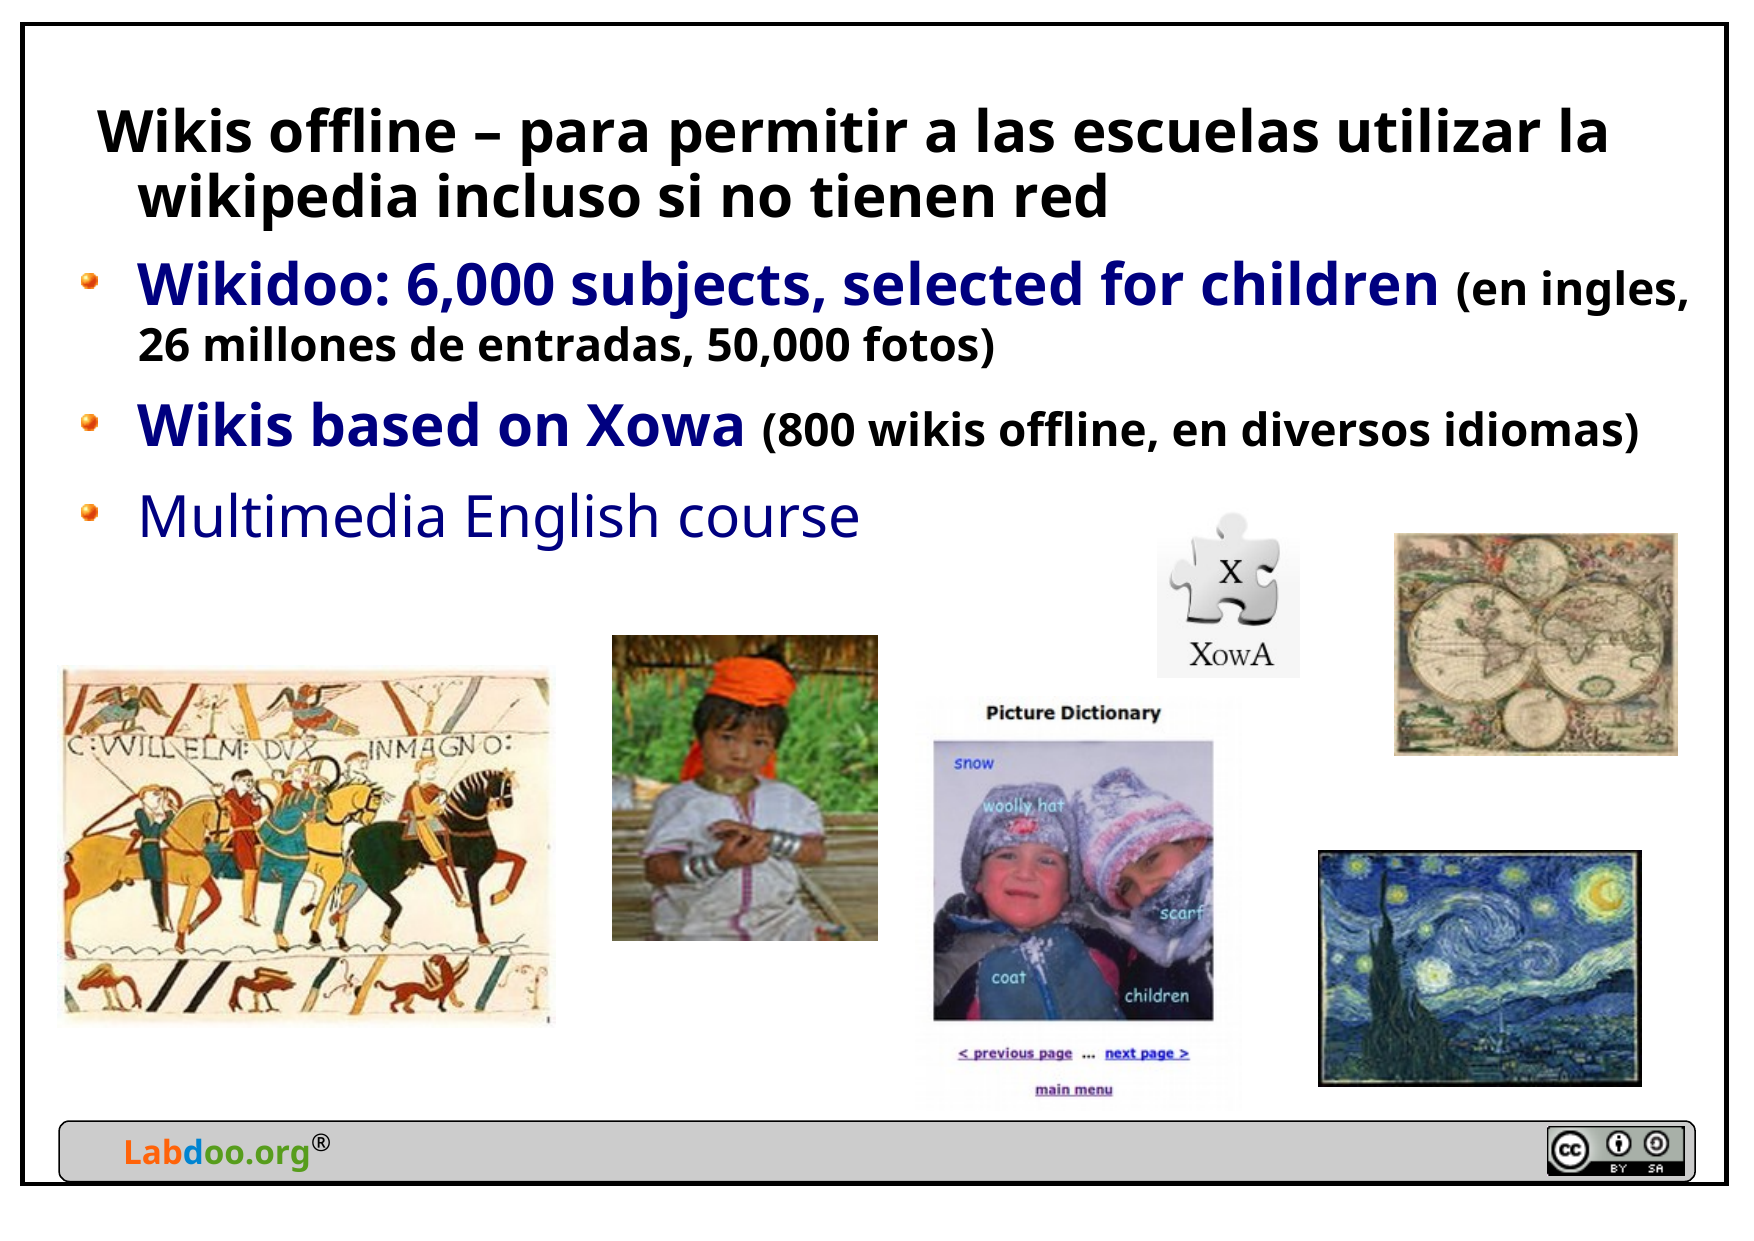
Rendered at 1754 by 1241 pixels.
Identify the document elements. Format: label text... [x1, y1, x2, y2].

list Wikis offline – para permitir a las escuelas utilizar la wikipedia incluso si no tienen red Wikidoo: 6,000 subjects, selected for children (en ingles, 26 millones de entradas, 50,000 fotos) Wikis based on Xowa (800 wikis offline, en diversos idiomas) Multimedia English course [81, 96, 1725, 1099]
picture [57, 665, 556, 1028]
picture [1394, 533, 1678, 756]
picture [915, 696, 1242, 1111]
picture [612, 635, 878, 941]
text_box Labdoo.org® [108, 1099, 1186, 1177]
picture [1157, 507, 1300, 678]
picture [1547, 1126, 1685, 1176]
picture [1318, 850, 1642, 1087]
